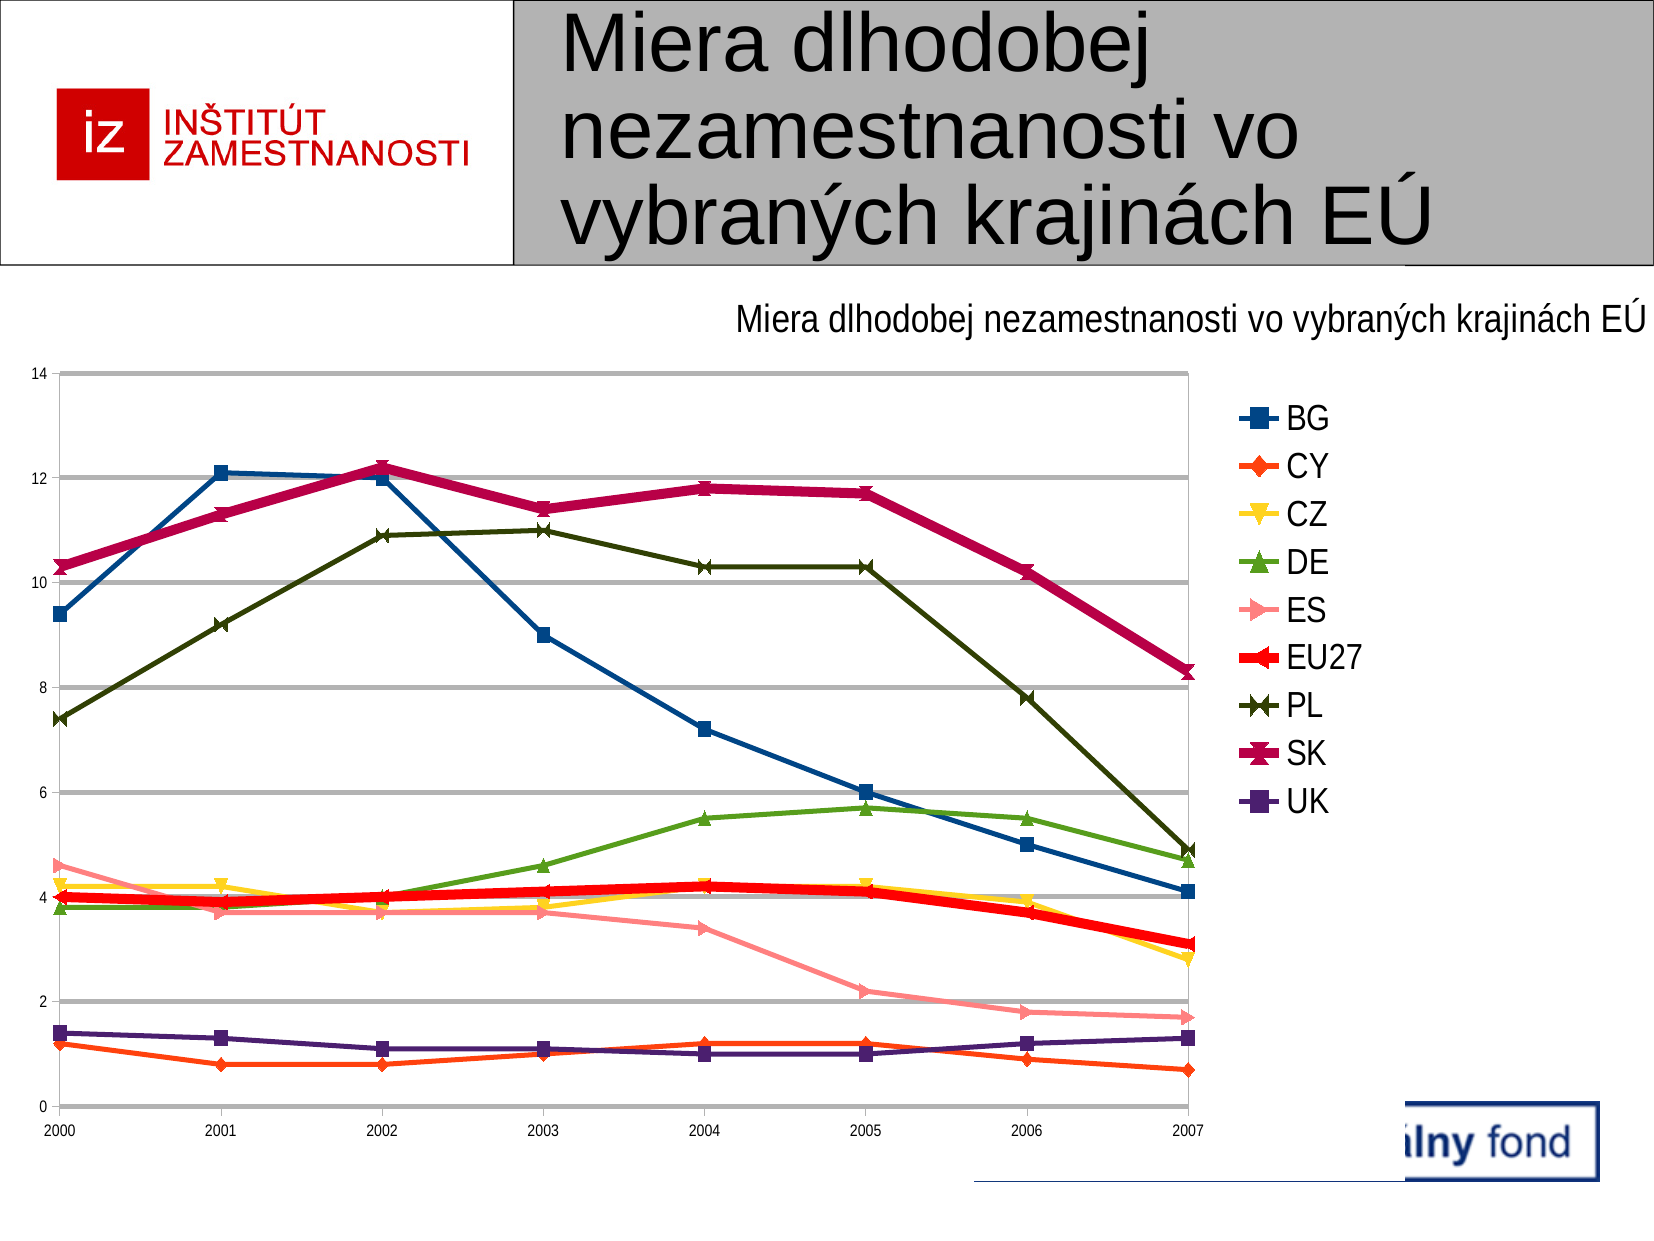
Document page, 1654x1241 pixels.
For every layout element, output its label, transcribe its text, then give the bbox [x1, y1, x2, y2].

title Miera dlhodobej nezamestnanosti vo vybraných krajinách EÚ [560, 0, 1565, 265]
chart [0, 265, 1654, 1181]
picture [5, 8, 512, 256]
